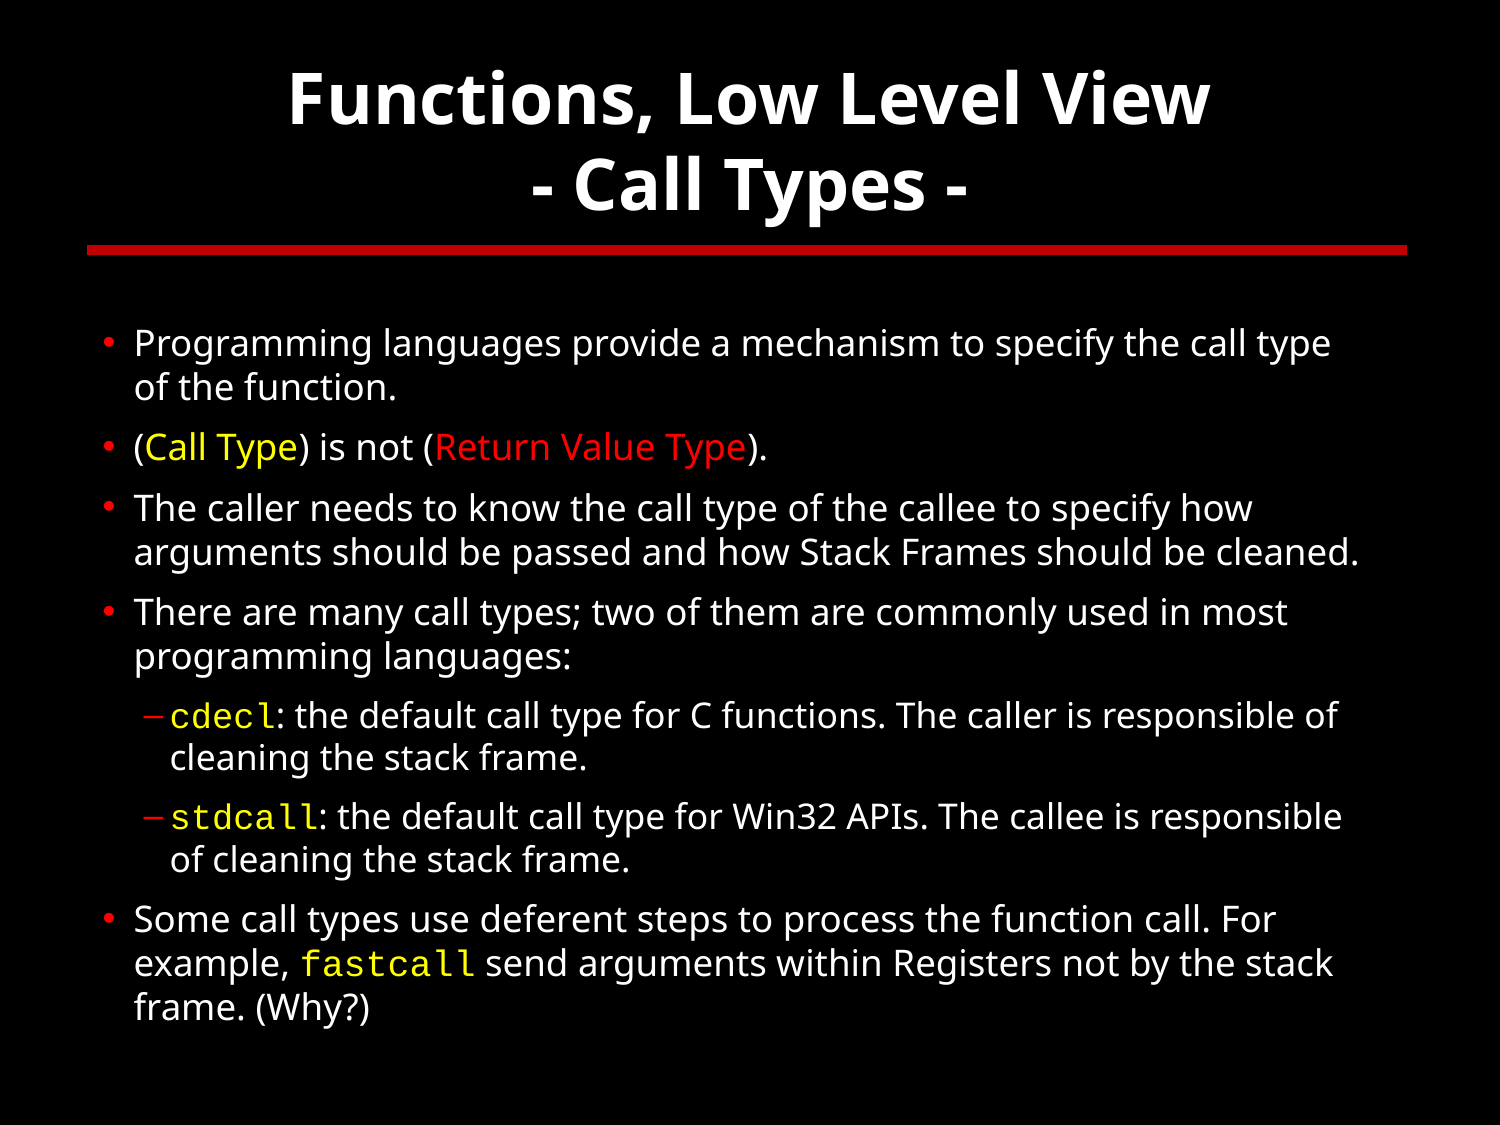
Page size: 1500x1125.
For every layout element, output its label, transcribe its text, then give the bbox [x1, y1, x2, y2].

title Functions, Low Level View - Call Types - [75, 45, 1425, 233]
list Programming languages provide a mechanism to specify the call type of the function. (Call Type) is not (Return Value Type). The caller needs to know the call type of the callee to specify how arguments should be passed and how Stack Frames should be cleaned. There are many call types; two of them are commonly used in most programming languages: cdecl: the default call type for C functions. The caller is responsible of cleaning the stack frame. stdcall: the default call type for Win32 APIs. The callee is responsible of cleaning the stack frame. Some call types use deferent steps to process the function call. For example, fastcall send arguments within Registers not by the stack frame. (Why?) [87, 312, 1388, 1063]
